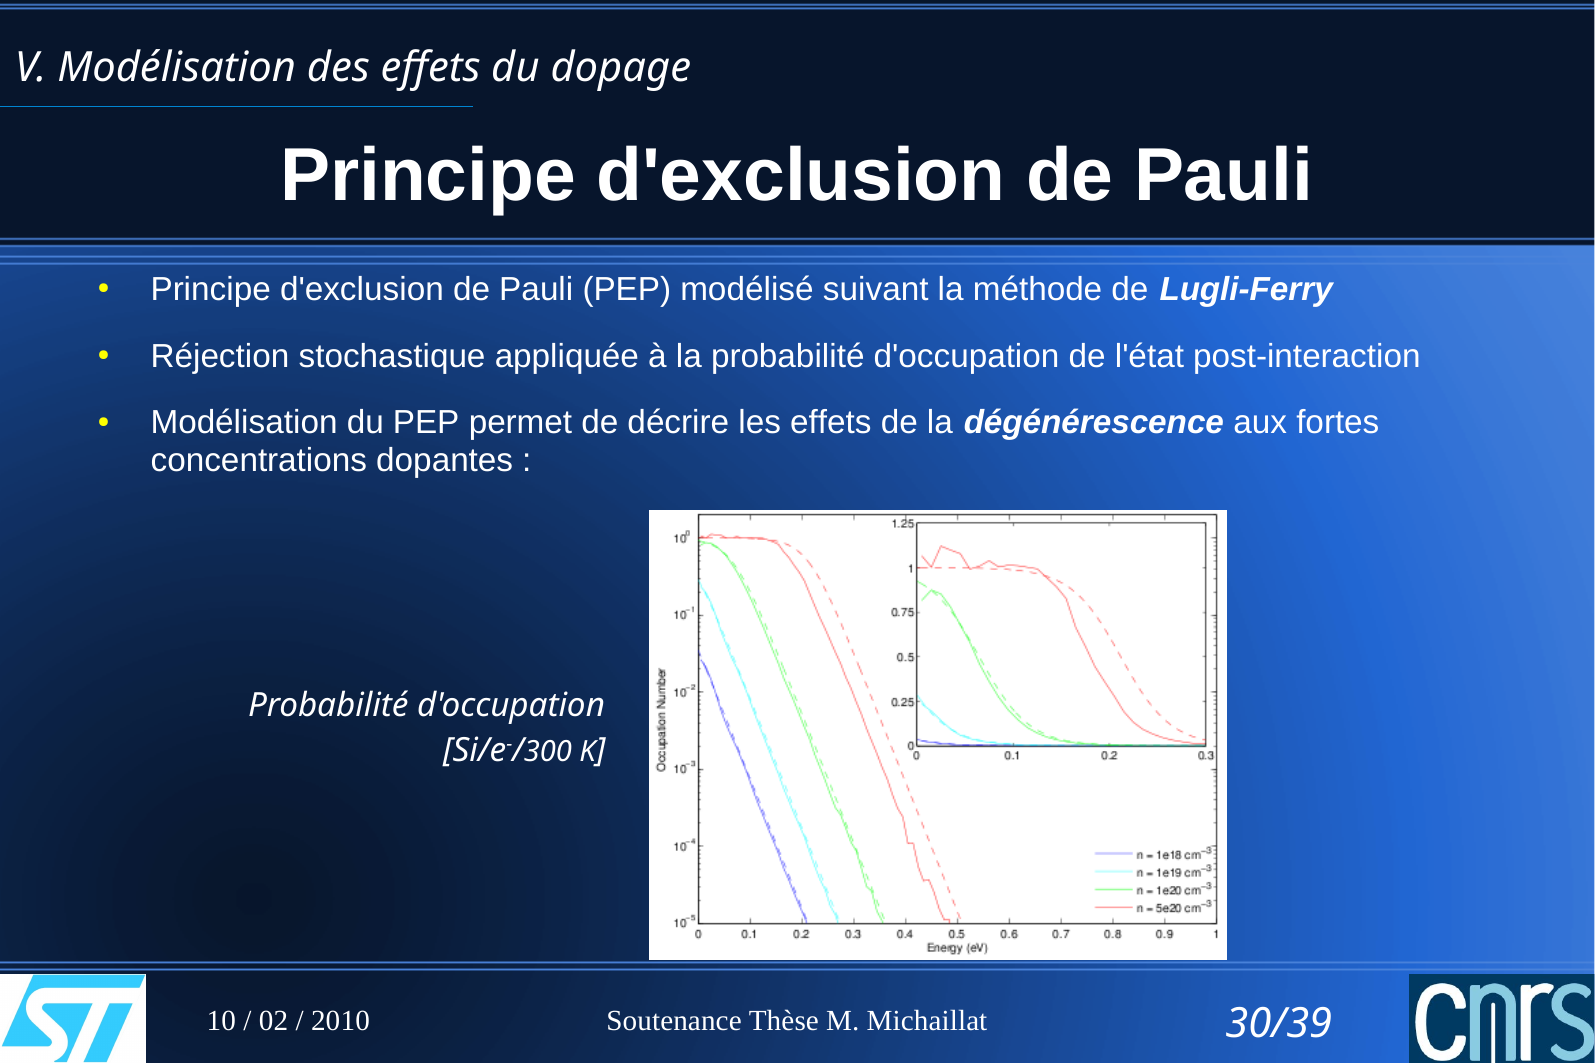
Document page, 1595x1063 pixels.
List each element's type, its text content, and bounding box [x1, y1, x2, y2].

picture [0, 0, 1595, 1063]
text_box V. Modélisation des effets du dopage [0, 29, 1182, 100]
text_box Probabilité d'occupation [Si/e-/300 K] [218, 673, 621, 777]
title Principe d'exclusion de Pauli [79, 115, 1515, 234]
list Principe d'exclusion de Pauli (PEP) modélisé suivant la méthode de Lugli-Ferry Réjection stochastique appliquée à la probabilité d'occupation de l'état post-interaction Modélisation du PEP permet de décrire les effets de la dégénérescence aux fortes concentrations dopantes : [79, 270, 1515, 973]
